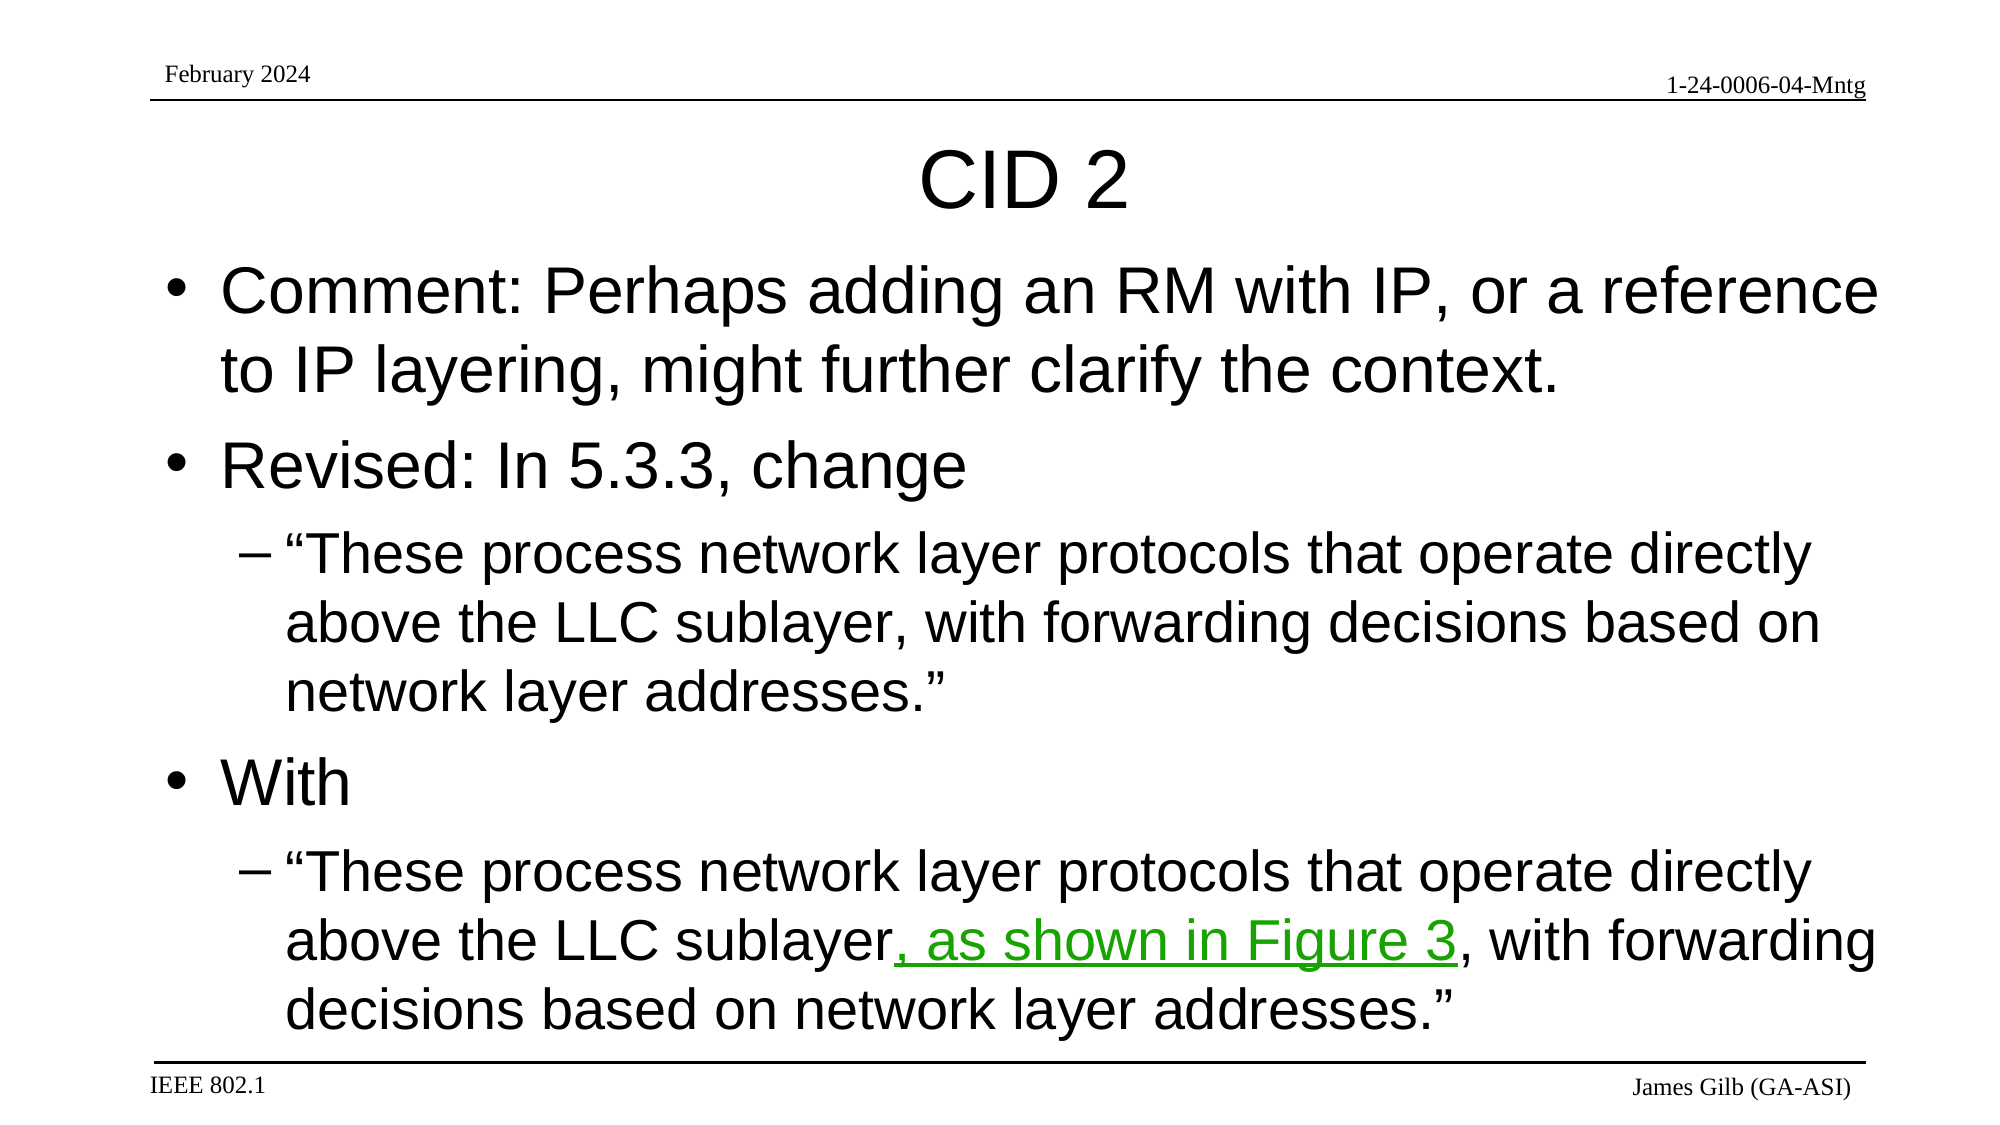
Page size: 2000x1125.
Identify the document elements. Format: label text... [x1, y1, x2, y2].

title CID 2 [149, 112, 1900, 238]
list Comment: Perhaps adding an RM with IP, or a reference to IP layering, might further clarify the context. Revised: In 5.3.3, change “These process network layer protocols that operate directly above the LLC sublayer, with forwarding decisions based on network layer addresses.” With “These process network layer protocols that operate directly above the LLC sublayer, as shown in Figure 3, with forwarding decisions based on network layer addresses.” [150, 239, 1900, 1051]
